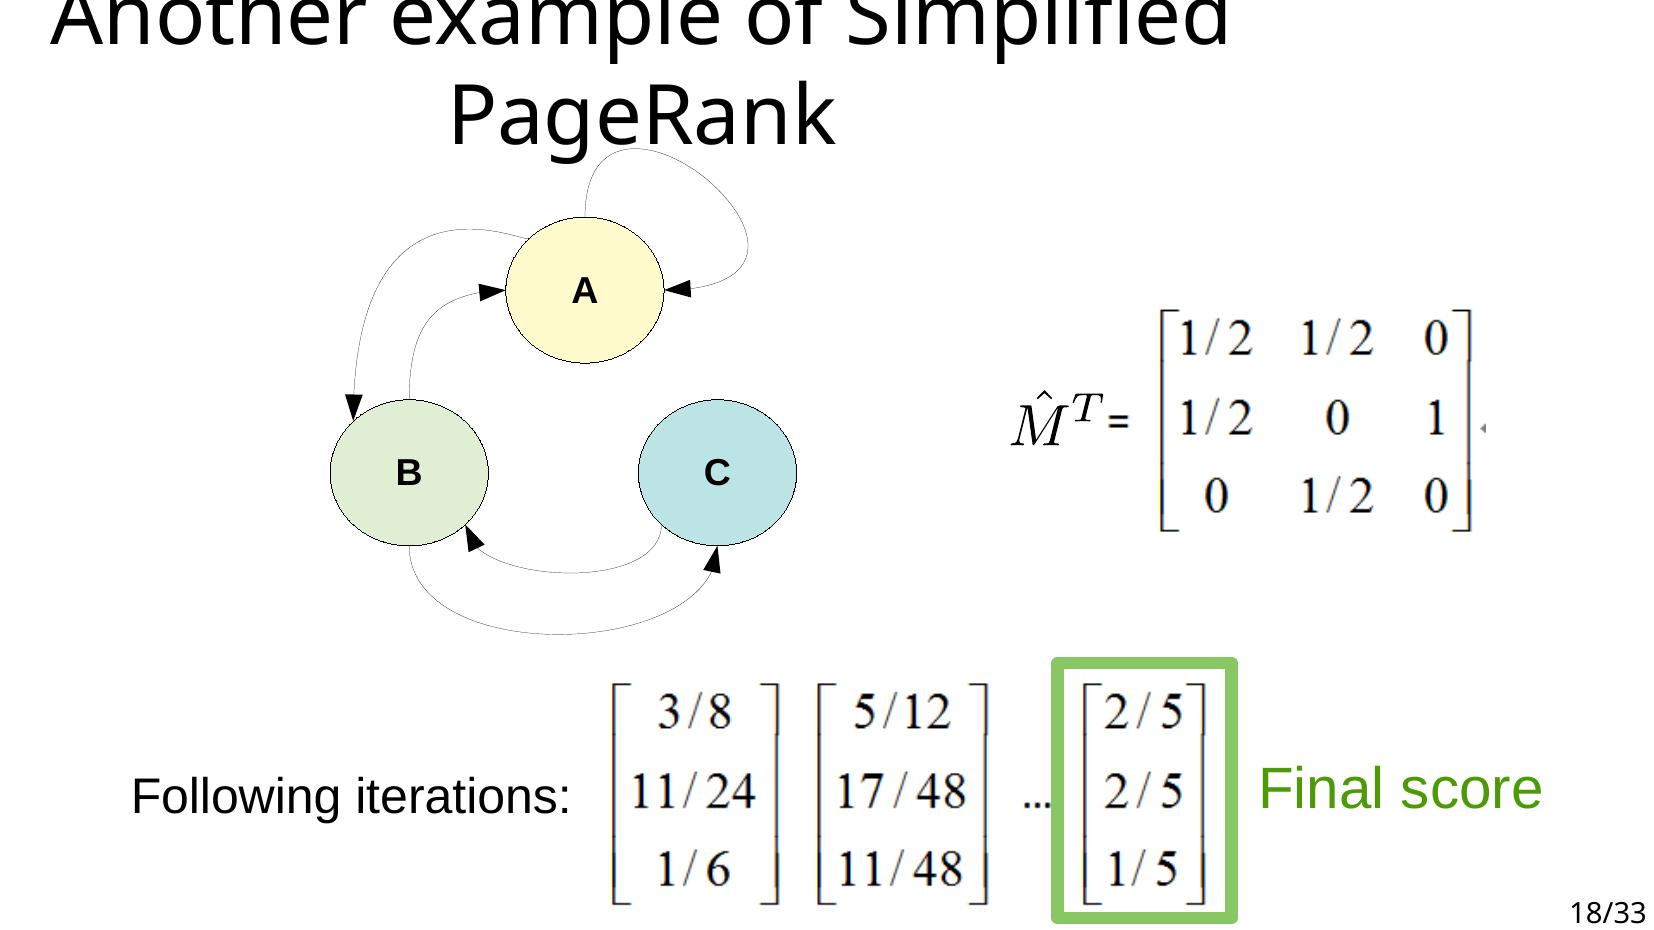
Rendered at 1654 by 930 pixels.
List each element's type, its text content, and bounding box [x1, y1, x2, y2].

picture [592, 663, 1051, 919]
picture [1064, 669, 1225, 912]
text_box [1008, 390, 1105, 446]
title Another example of Simplified PageRank [0, 1, 1653, 120]
text_box C [638, 399, 797, 546]
text_box Final score [1243, 748, 1640, 884]
picture [1038, 284, 1486, 558]
text_box Following iterations: [115, 756, 821, 832]
text_box A [505, 217, 665, 364]
text_box B [330, 399, 489, 546]
